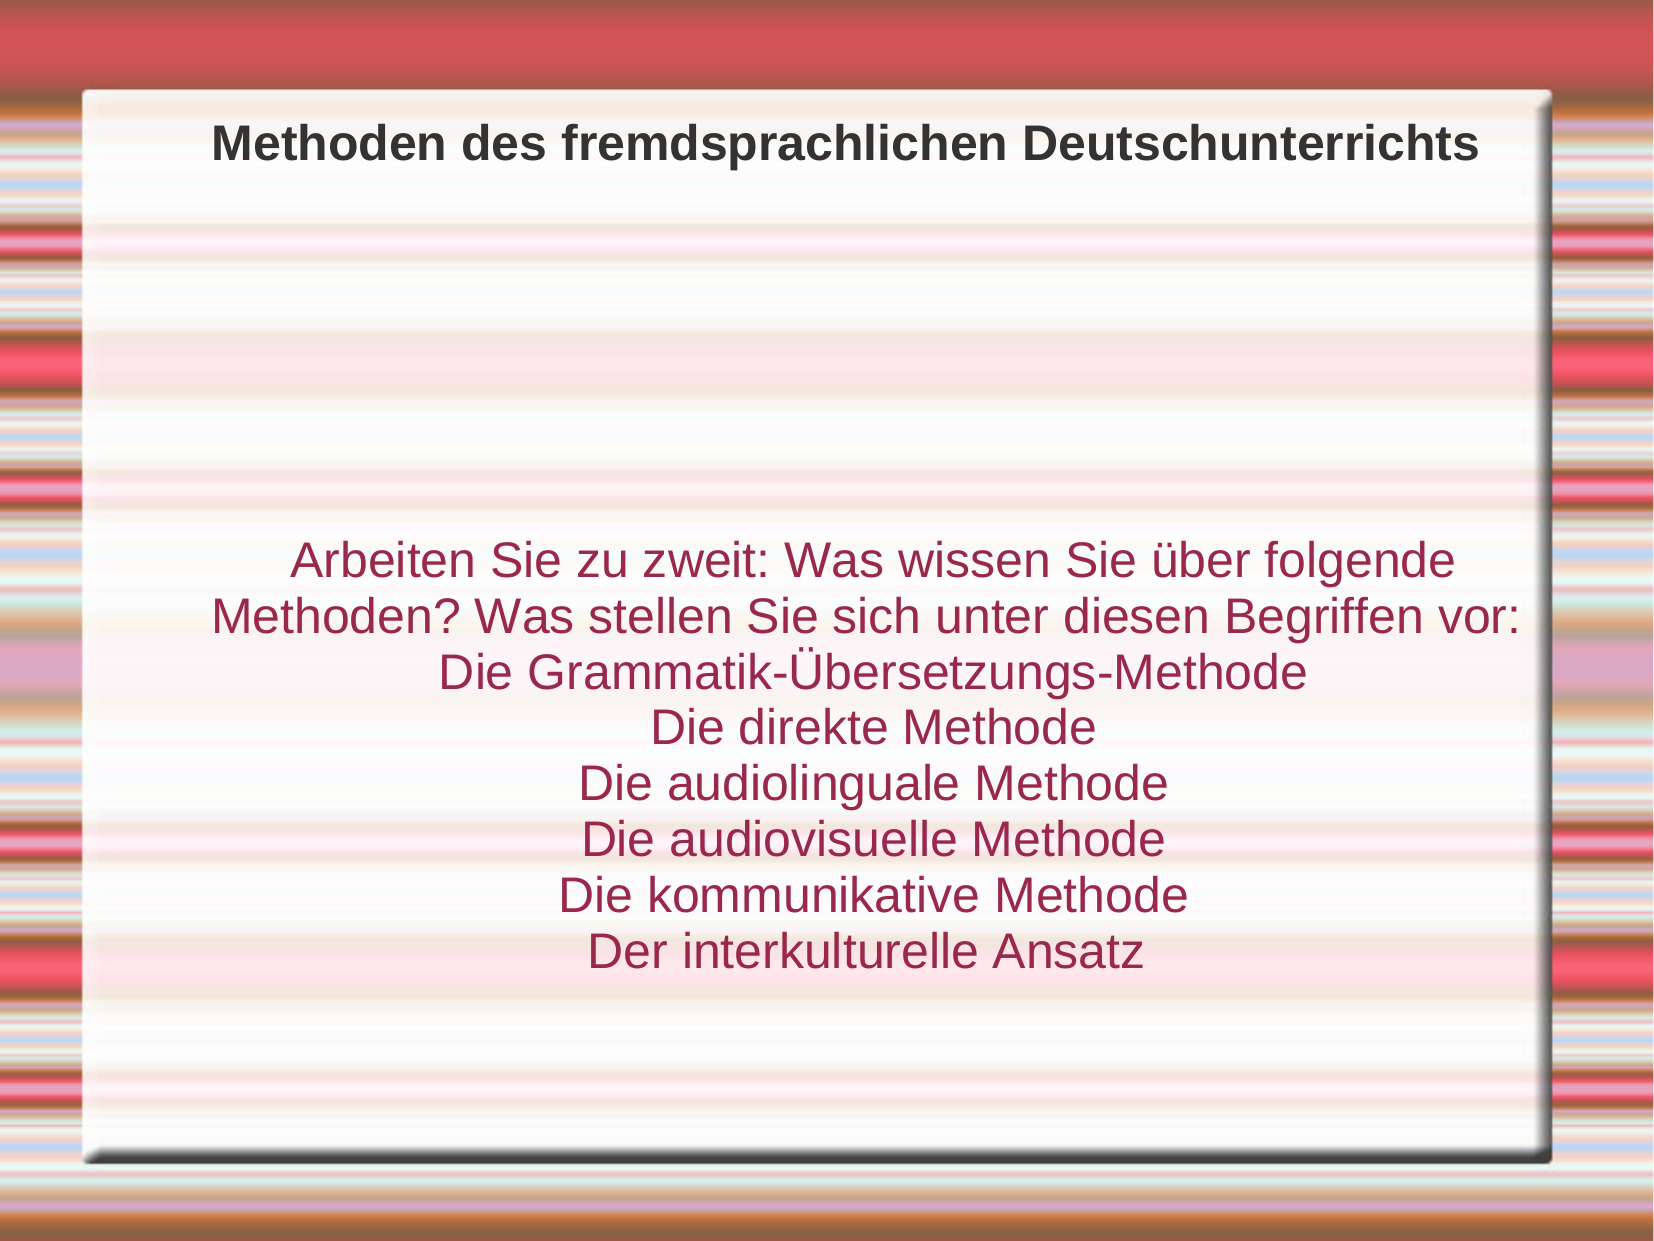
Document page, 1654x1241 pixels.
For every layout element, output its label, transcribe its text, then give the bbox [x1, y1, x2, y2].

subtitle Arbeiten Sie zu zweit: Was wissen Sie über folgende Methoden? Was stellen Sie sich unter diesen Begriffen vor: Die Grammatik-Übersetzungs-Methode Die direkte Methode Die audiolinguale Methode Die audiovisuelle Methode Die kommunikative Methode Der interkulturelle Ansatz [178, 364, 1570, 1147]
title Methoden des fremdsprachlichen Deutschunterrichts [121, 50, 1534, 237]
picture [0, 0, 1654, 1241]
